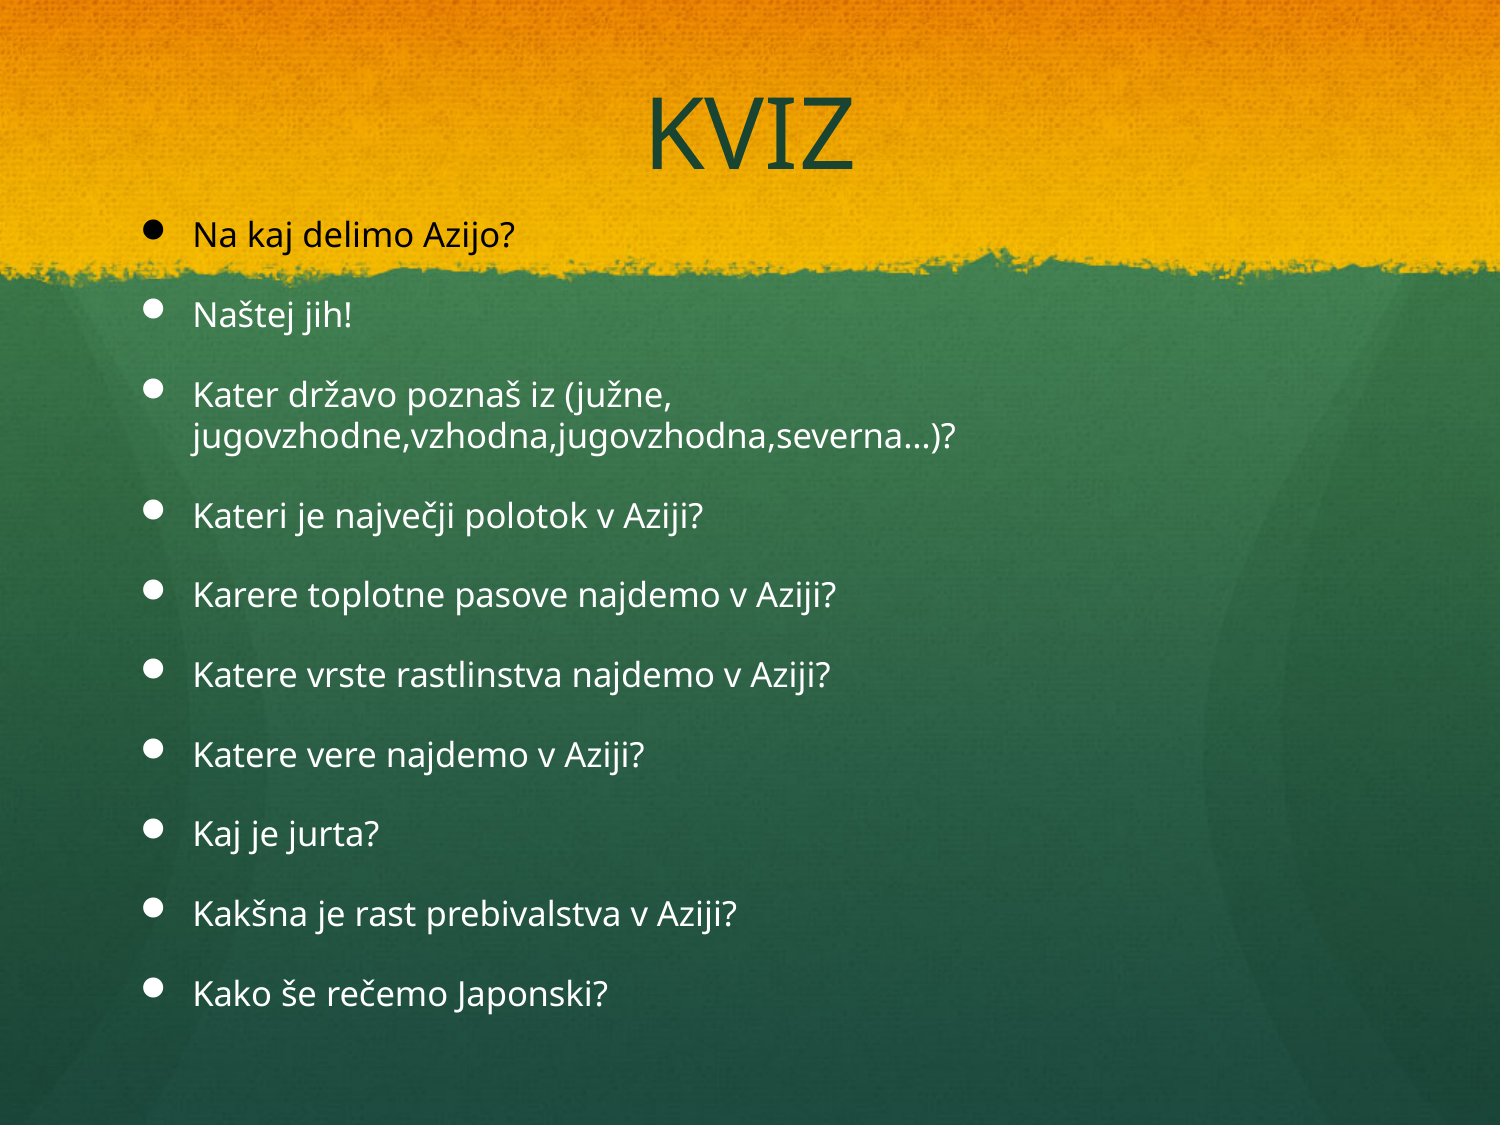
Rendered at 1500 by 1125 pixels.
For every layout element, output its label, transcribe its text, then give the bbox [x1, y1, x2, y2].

picture [0, 0, 1500, 1125]
title KVIZ [125, 12, 1375, 205]
list Na kaj delimo Azijo? Naštej jih! Kater državo poznaš iz (južne, jugovzhodne,vzhodna,jugovzhodna,severna…)? Kateri je največji polotok v Aziji? Karere toplotne pasove najdemo v Aziji? Katere vrste rastlinstva najdemo v Aziji? Katere vere najdemo v Aziji? Kaj je jurta? Kakšna je rast prebivalstva v Aziji? Kako še rečemo Japonski? [125, 205, 1375, 1026]
